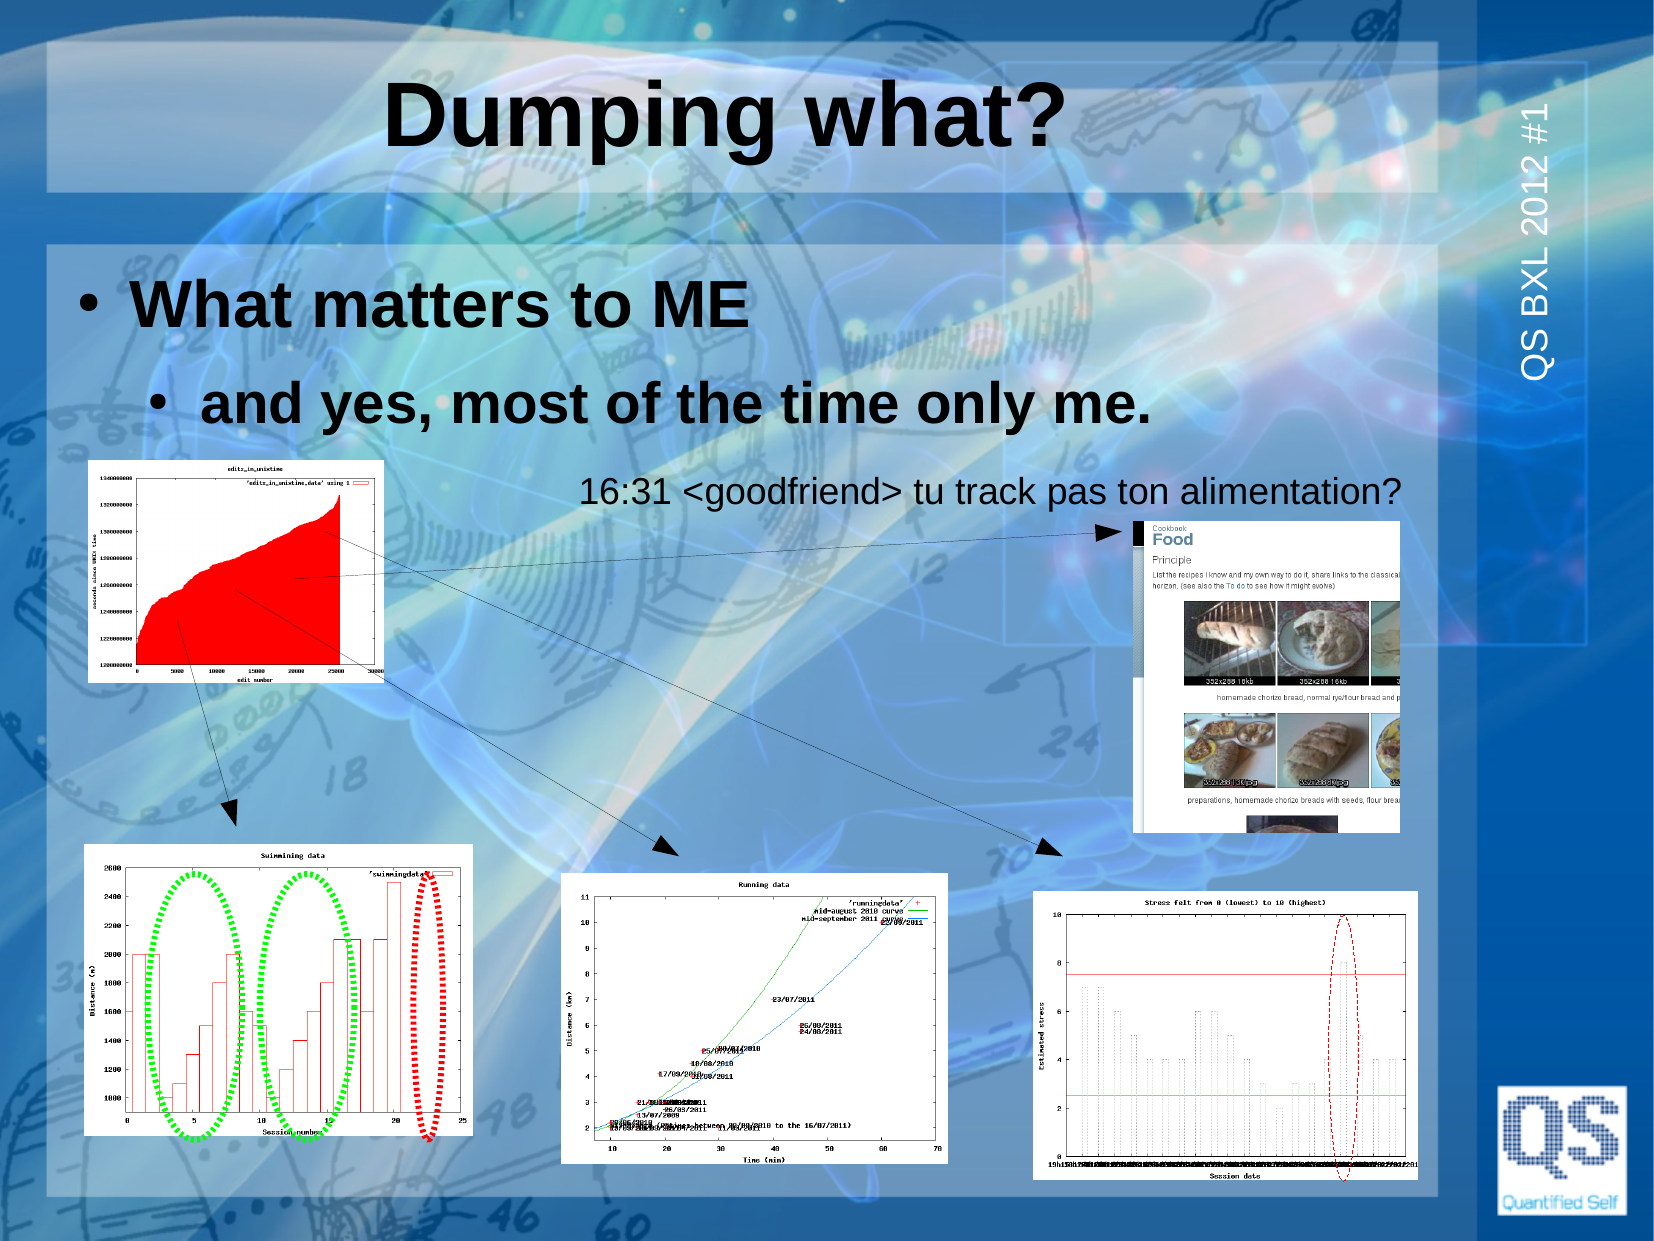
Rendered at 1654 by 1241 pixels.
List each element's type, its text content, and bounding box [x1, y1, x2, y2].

text_box 16:31 <goodfriend> tu track pas ton alimentation? [563, 462, 1418, 520]
picture [0, 0, 1654, 1241]
list What matters to ME and yes, most of the time only me. [59, 266, 1430, 1086]
title Dumping what? [17, 18, 1436, 212]
